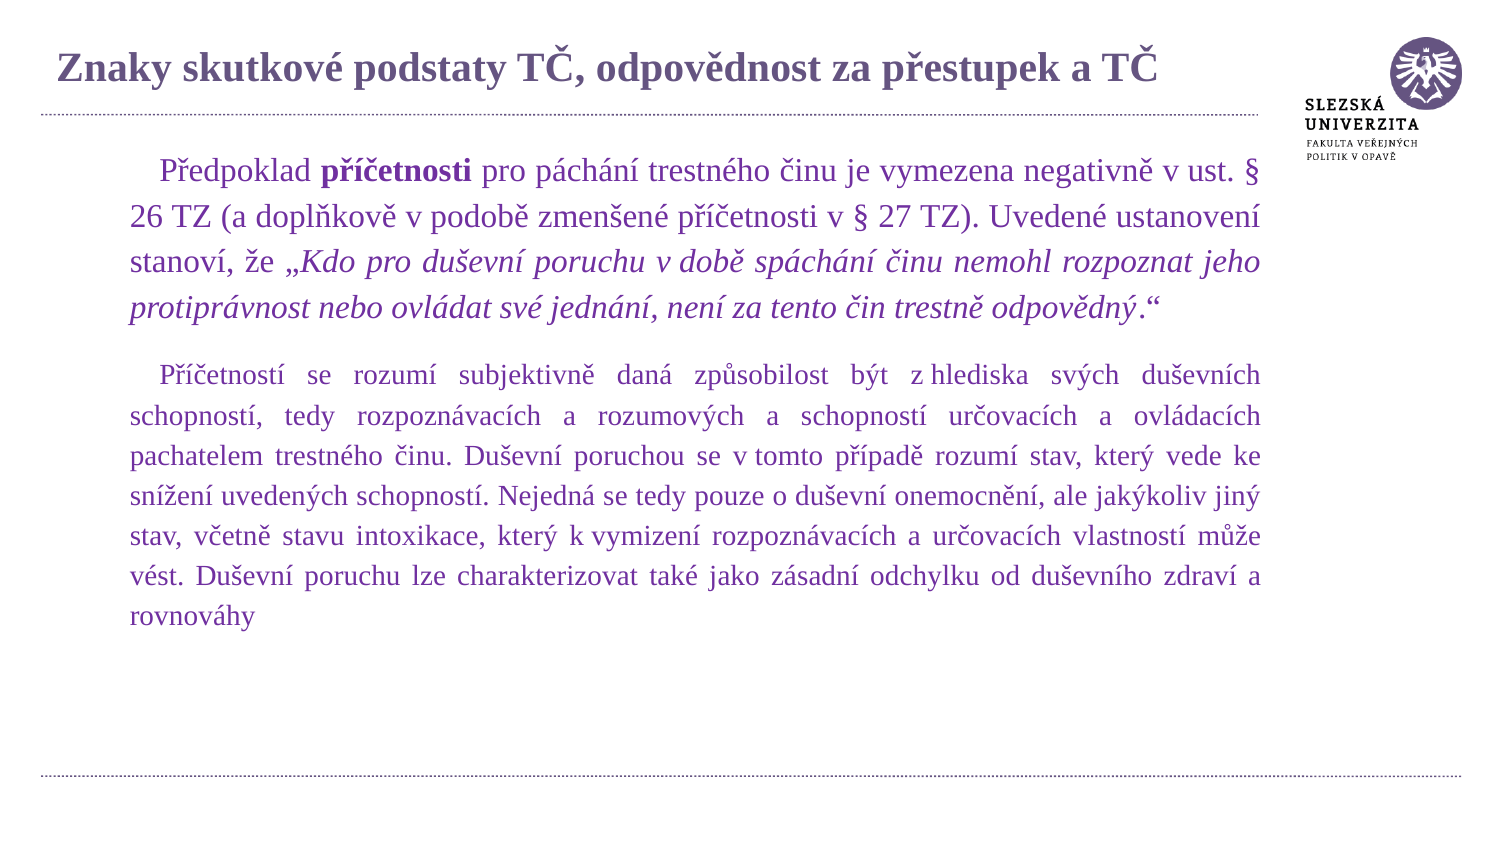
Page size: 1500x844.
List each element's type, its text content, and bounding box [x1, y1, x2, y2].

title Znaky skutkové podstaty TČ, odpovědnost za přestupek a TČ [41, 32, 1325, 116]
text_box Předpoklad příčetnosti pro páchání trestného činu je vymezena negativně v ust. § 26 TZ (a doplňkově v podobě zmenšené příčetnosti v § 27 TZ). Uvedené ustanovení stanoví, že „Kdo pro duševní poruchu v době spáchání činu nemohl rozpoznat jeho protiprávnost nebo ovládat své jednání, není za tento čin trestně odpovědný.“ Příčetností se rozumí subjektivně daná způsobilost být z hlediska svých duševních schopností, tedy rozpoznávacích a rozumových a schopností určovacích a ovládacích pachatelem trestného činu. Duševní poruchou se v tomto případě rozumí stav, který vede ke snížení uvedených schopností. Nejedná se tedy pouze o duševní onemocnění, ale jakýkoliv jiný stav, včetně stavu intoxikace, který k vymizení rozpoznávacích a určovacích vlastností může vést. Duševní poruchu lze charakterizovat také jako zásadní odchylku od duševního zdraví a rovnováhy [41, 134, 1281, 844]
